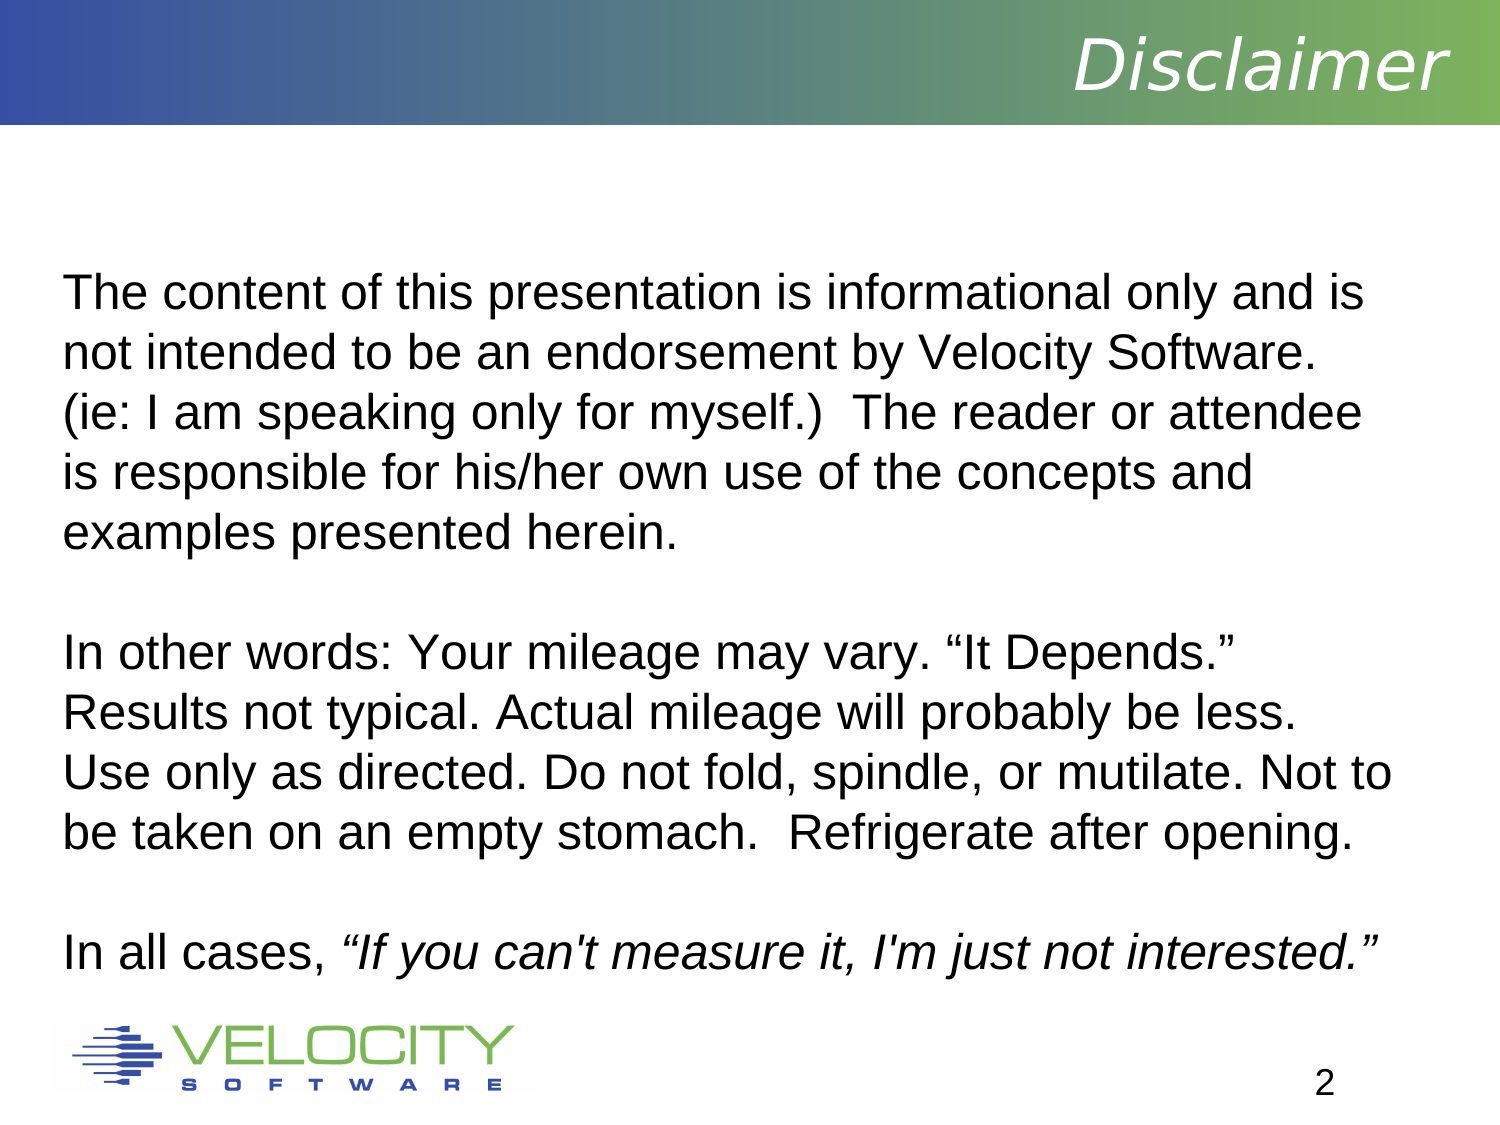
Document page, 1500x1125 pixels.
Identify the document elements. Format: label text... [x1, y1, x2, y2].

title Disclaimer [62, 12, 1463, 113]
text_box The content of this presentation is informational only and is not intended to be an endorsement by Velocity Software. (ie: I am speaking only for myself.) The reader or attendee is responsible for his/her own use of the concepts and examples presented herein. In other words: Your mileage may vary. “It Depends.” Results not typical. Actual mileage will probably be less. Use only as directed. Do not fold, spindle, or mutilate. Not to be taken on an empty stomach. Refrigerate after opening. In all cases, “If you can't measure it, I'm just not interested.” [62, 259, 1438, 980]
picture [50, 1021, 538, 1094]
